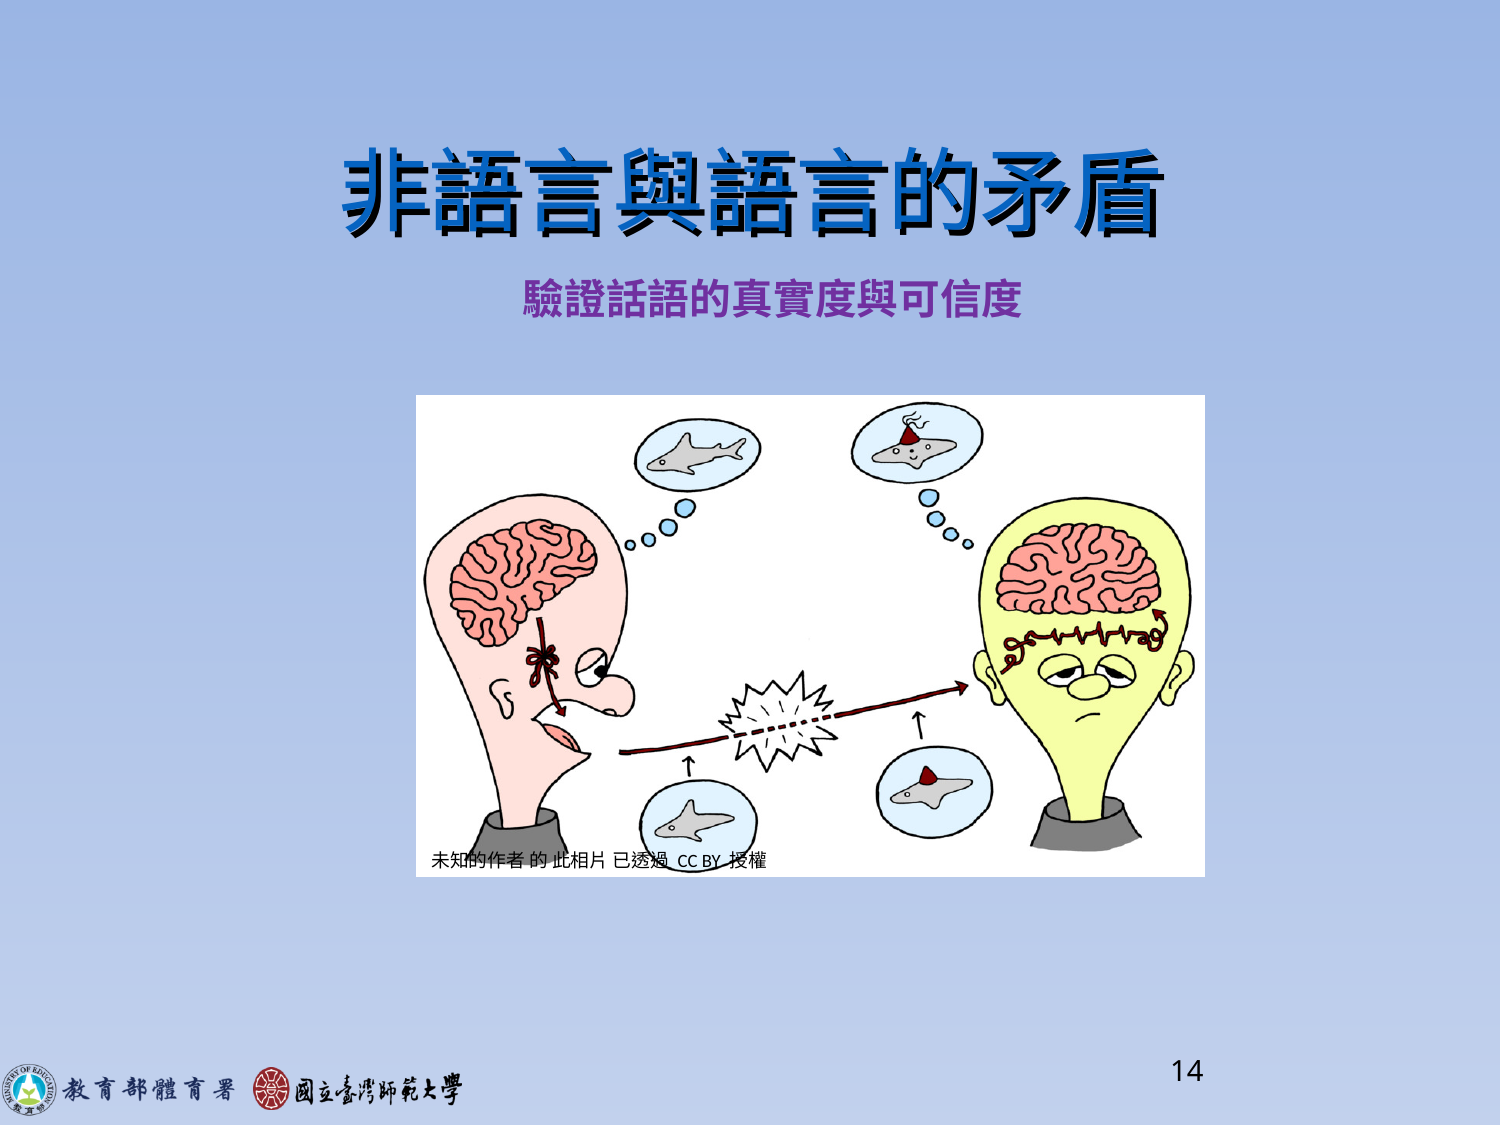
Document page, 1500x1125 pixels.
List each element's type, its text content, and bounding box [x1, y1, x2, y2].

picture [416, 395, 1205, 841]
text_box [1155, 1024, 1468, 1100]
text_box 驗證話語的真實度與可信度 [507, 264, 1043, 331]
text_box 未知的作者 的 此相片 已透過 CC BY 授權 [416, 841, 1205, 880]
title 非語言與語言的矛盾 [123, 125, 1377, 240]
